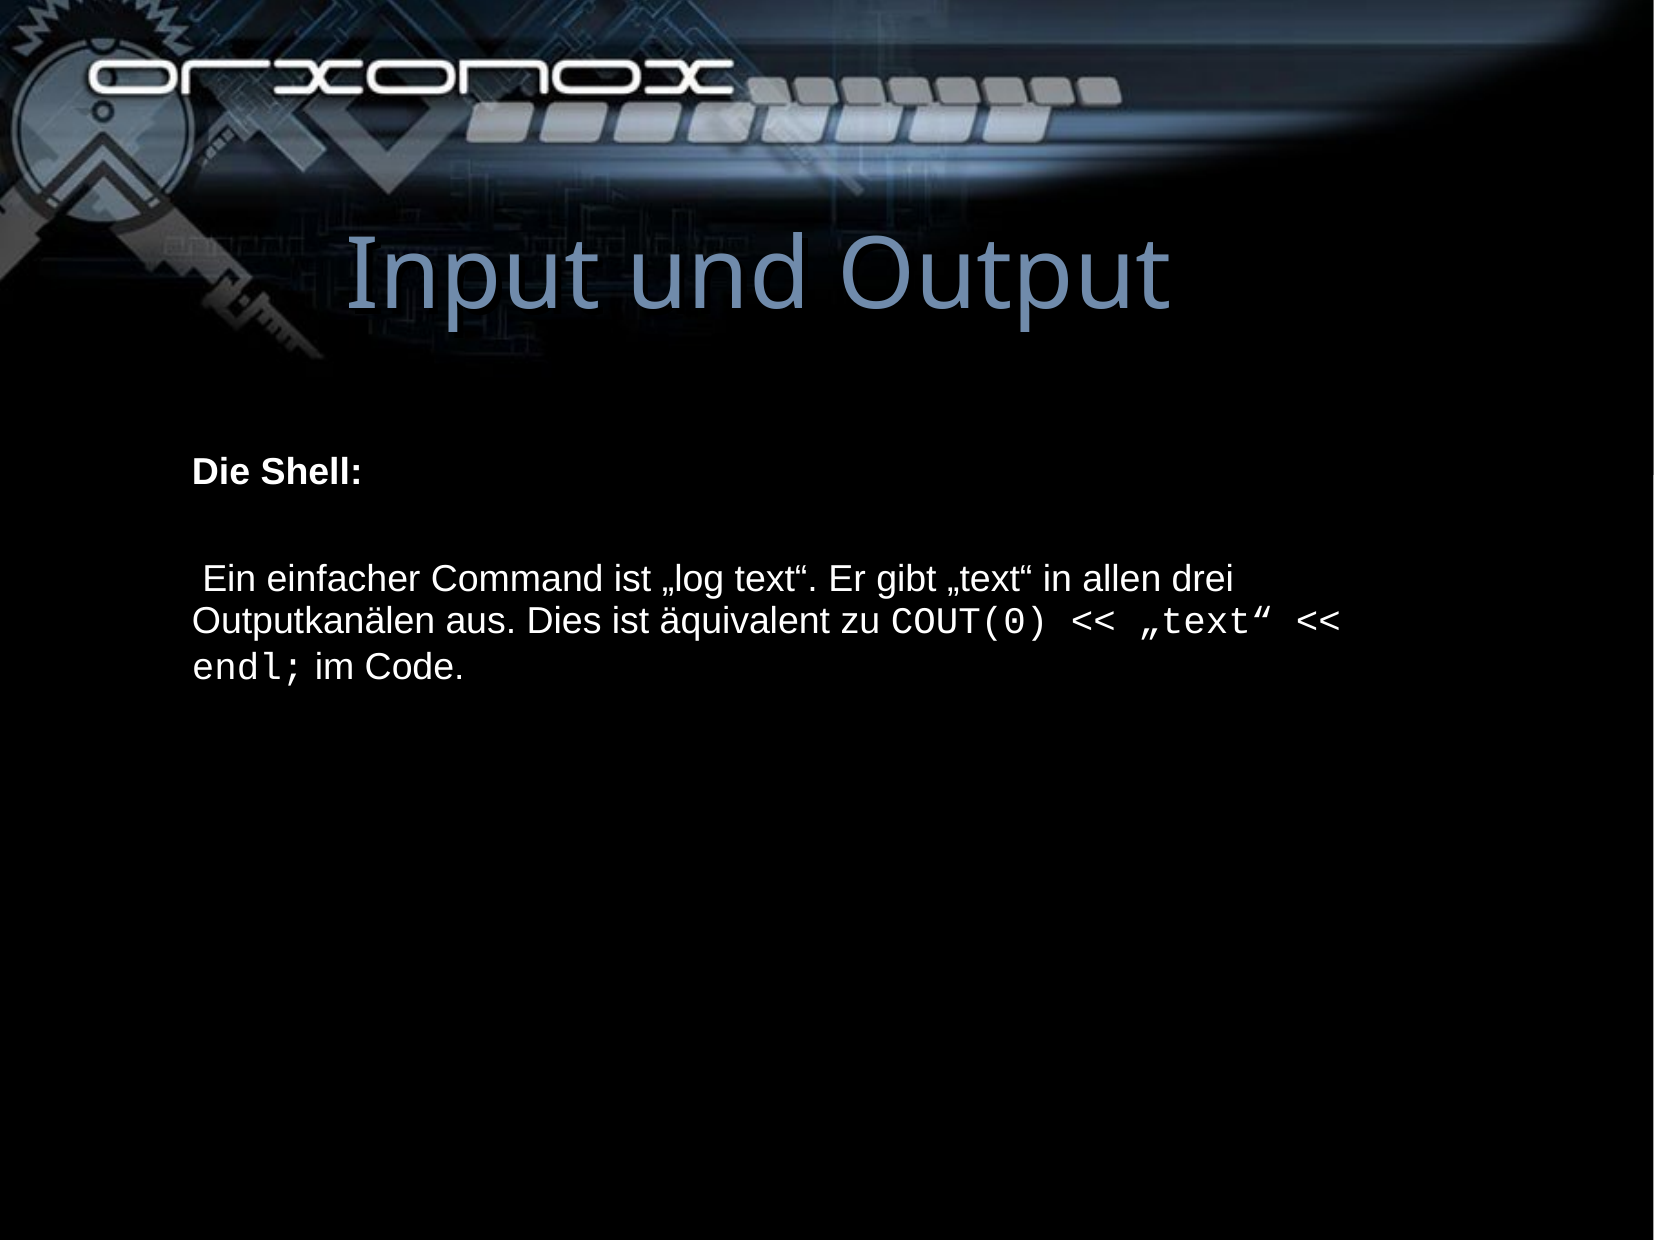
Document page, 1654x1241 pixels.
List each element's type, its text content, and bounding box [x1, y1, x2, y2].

picture [0, 0, 1654, 475]
text_box Input und Output [330, 194, 1306, 344]
text_box Die Shell: Ein einfacher Command ist „log text“. Er gibt „text“ in allen drei Outputkanälen aus. Dies ist äquivalent zu COUT(0) << „text“ << endl; im Code. [177, 442, 1477, 761]
